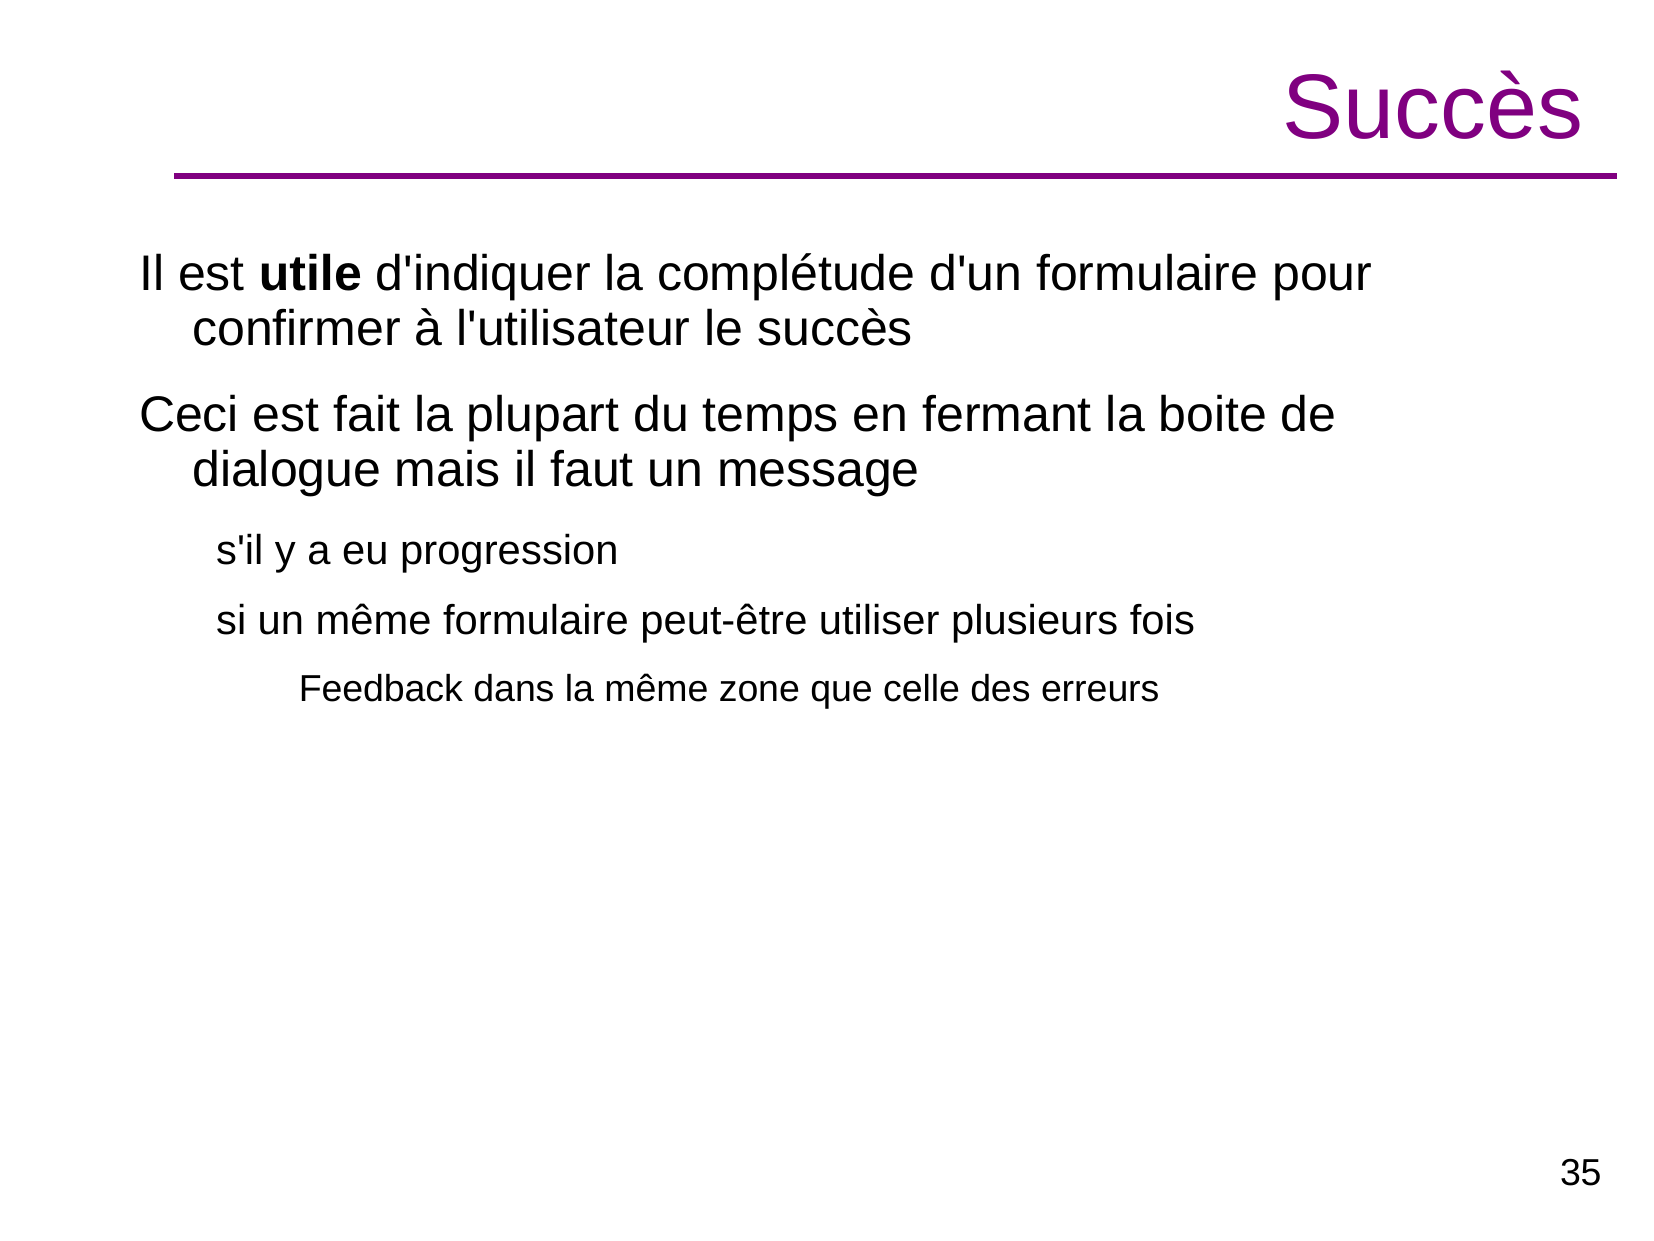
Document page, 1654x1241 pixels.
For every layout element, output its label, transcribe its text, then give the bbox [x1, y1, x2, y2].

title Succès [84, 39, 1584, 176]
list Il est utile d'indiquer la complétude d'un formulaire pour confirmer à l'utilisateur le succès Ceci est fait la plupart du temps en fermant la boite de dialogue mais il faut un message s'il y a eu progression si un même formulaire peut-être utiliser plusieurs fois Feedback dans la même zone que celle des erreurs [121, 244, 1534, 1162]
